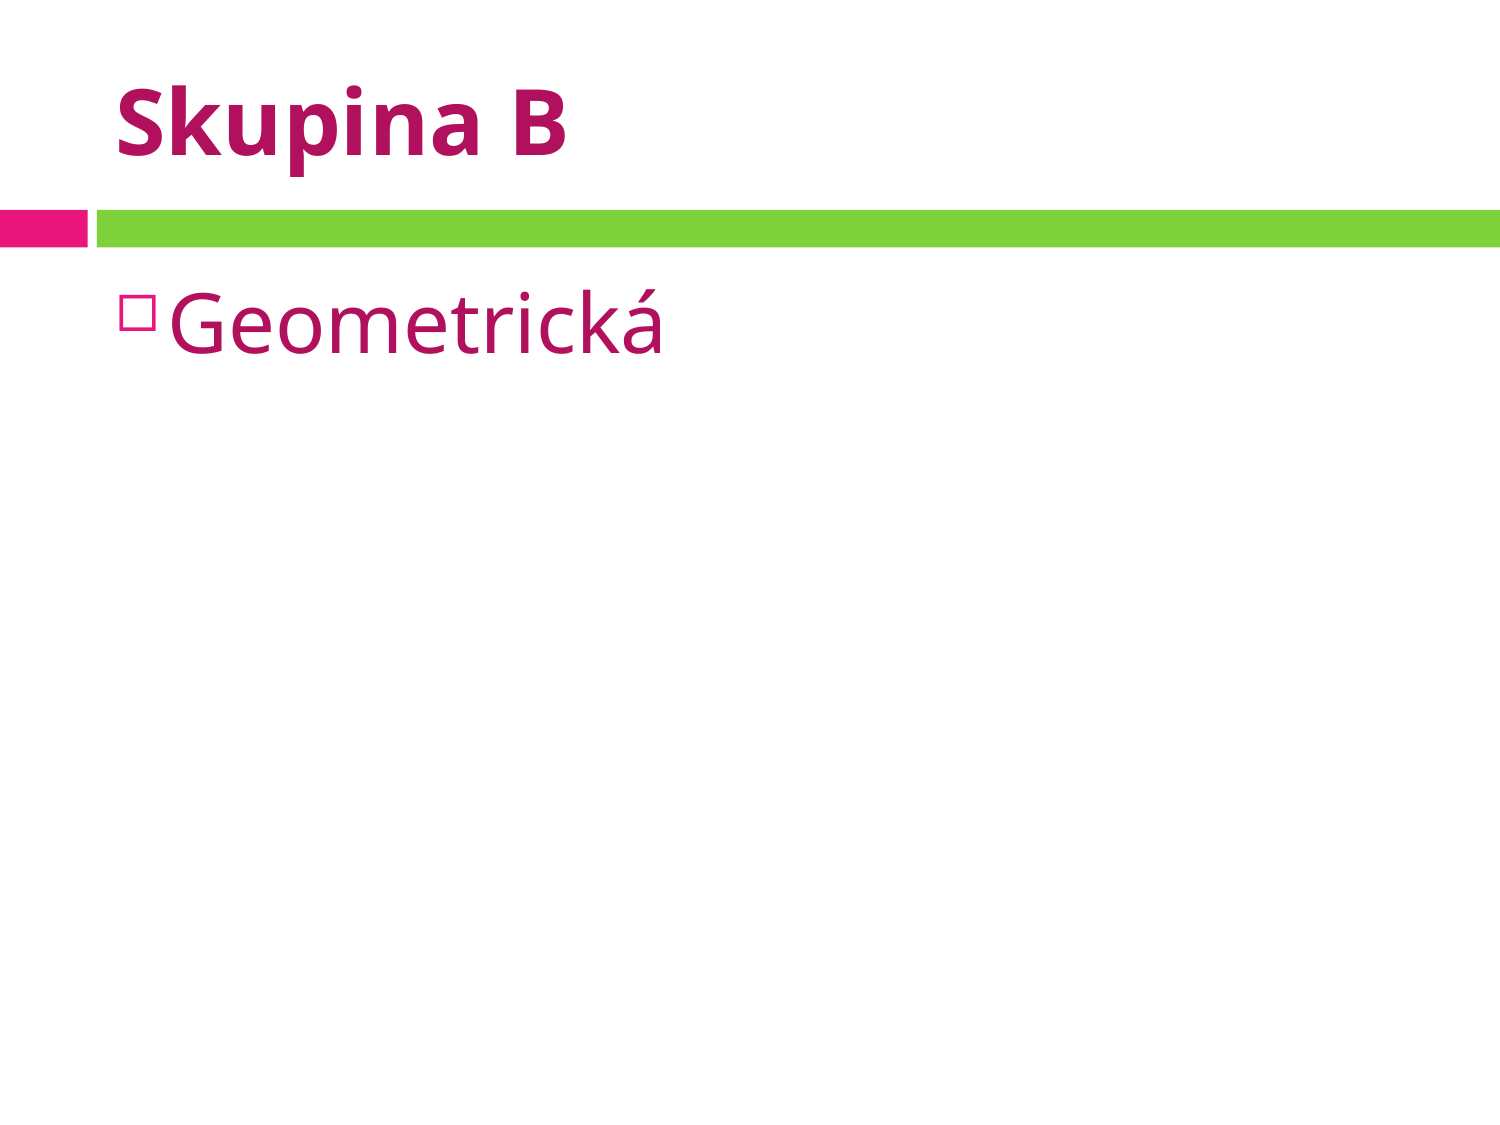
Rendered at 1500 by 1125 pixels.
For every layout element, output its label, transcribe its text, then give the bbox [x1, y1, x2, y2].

list Geometrická [100, 262, 1438, 1001]
title Skupina B [100, 37, 1438, 201]
